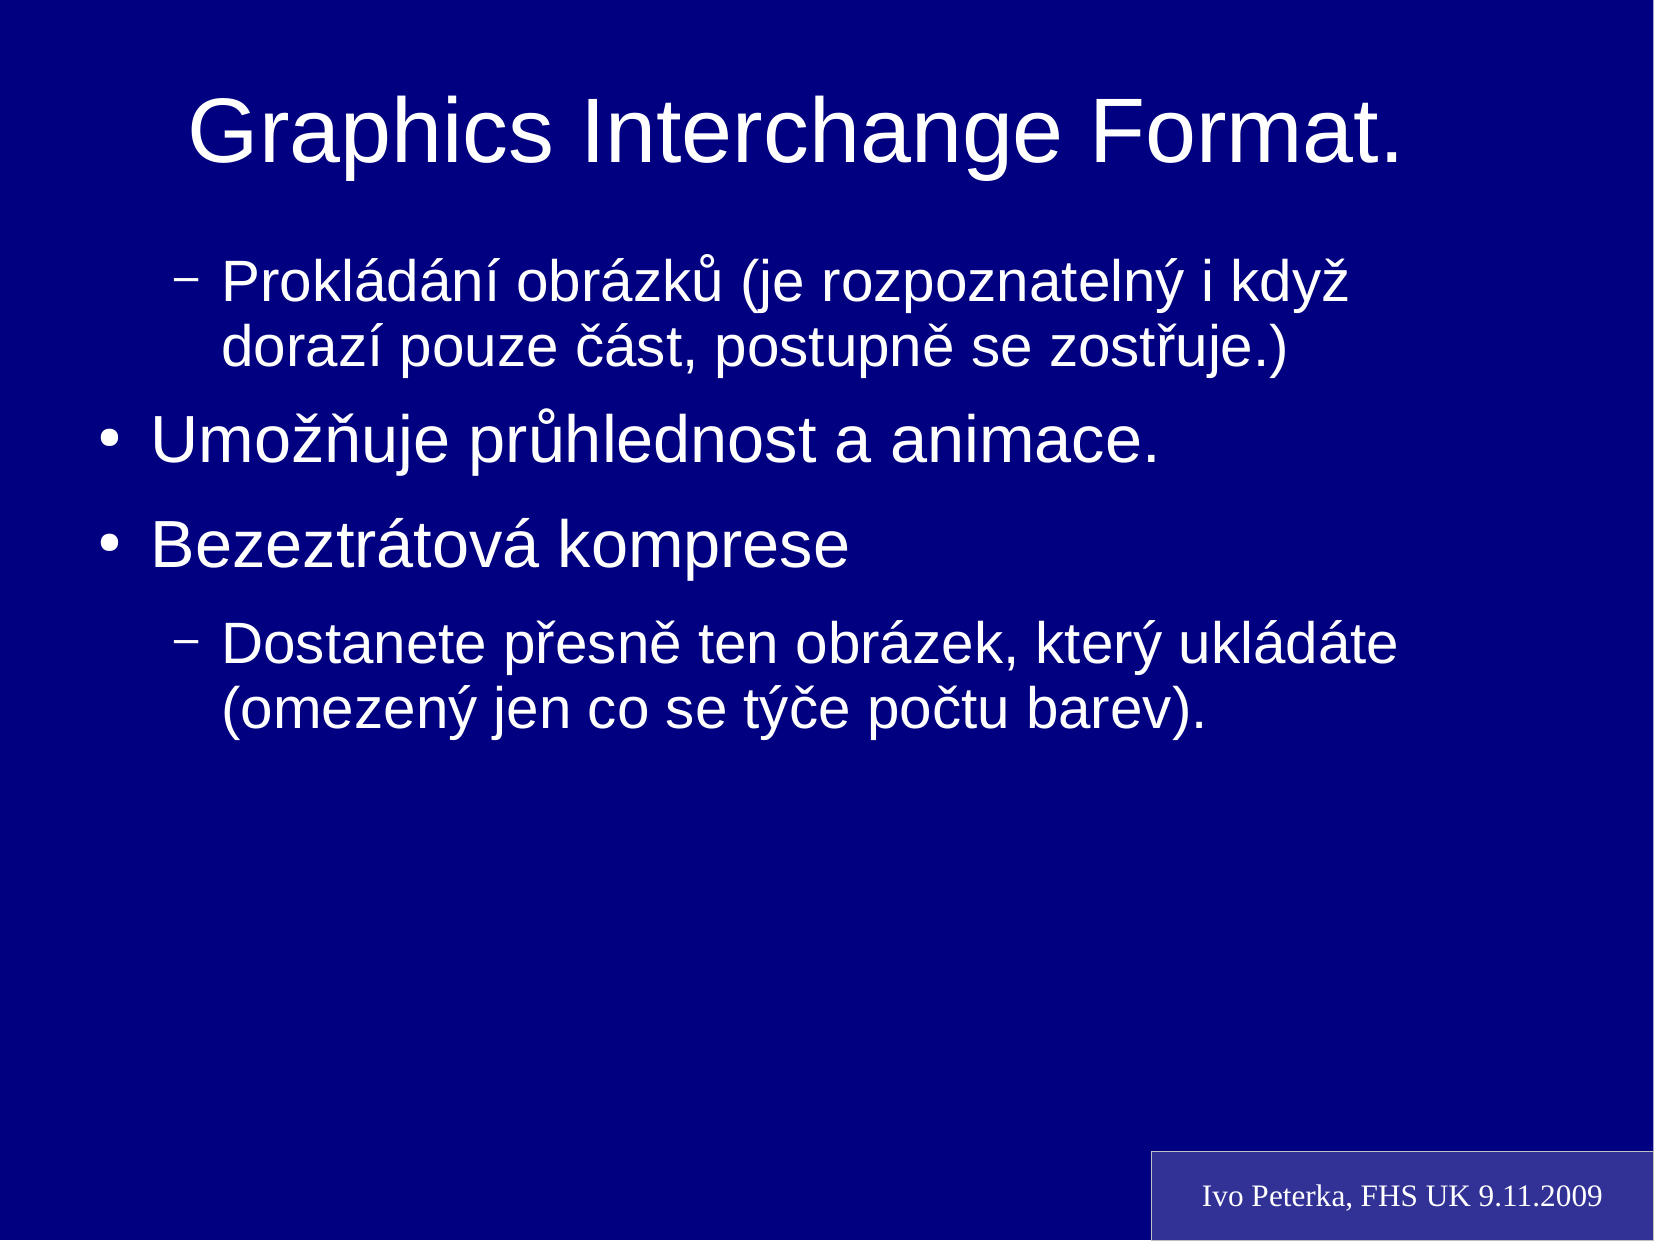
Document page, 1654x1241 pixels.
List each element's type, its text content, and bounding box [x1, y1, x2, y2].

title Graphics Interchange Format. [79, 42, 1515, 220]
list Prokládání obrázků (je rozpoznatelný i když dorazí pouze část, postupně se zostřuje.) Umožňuje průhlednost a animace. Bezeztrátová komprese Dostanete přesně ten obrázek, který ukládáte (omezený jen co se týče počtu barev). [79, 248, 1515, 936]
